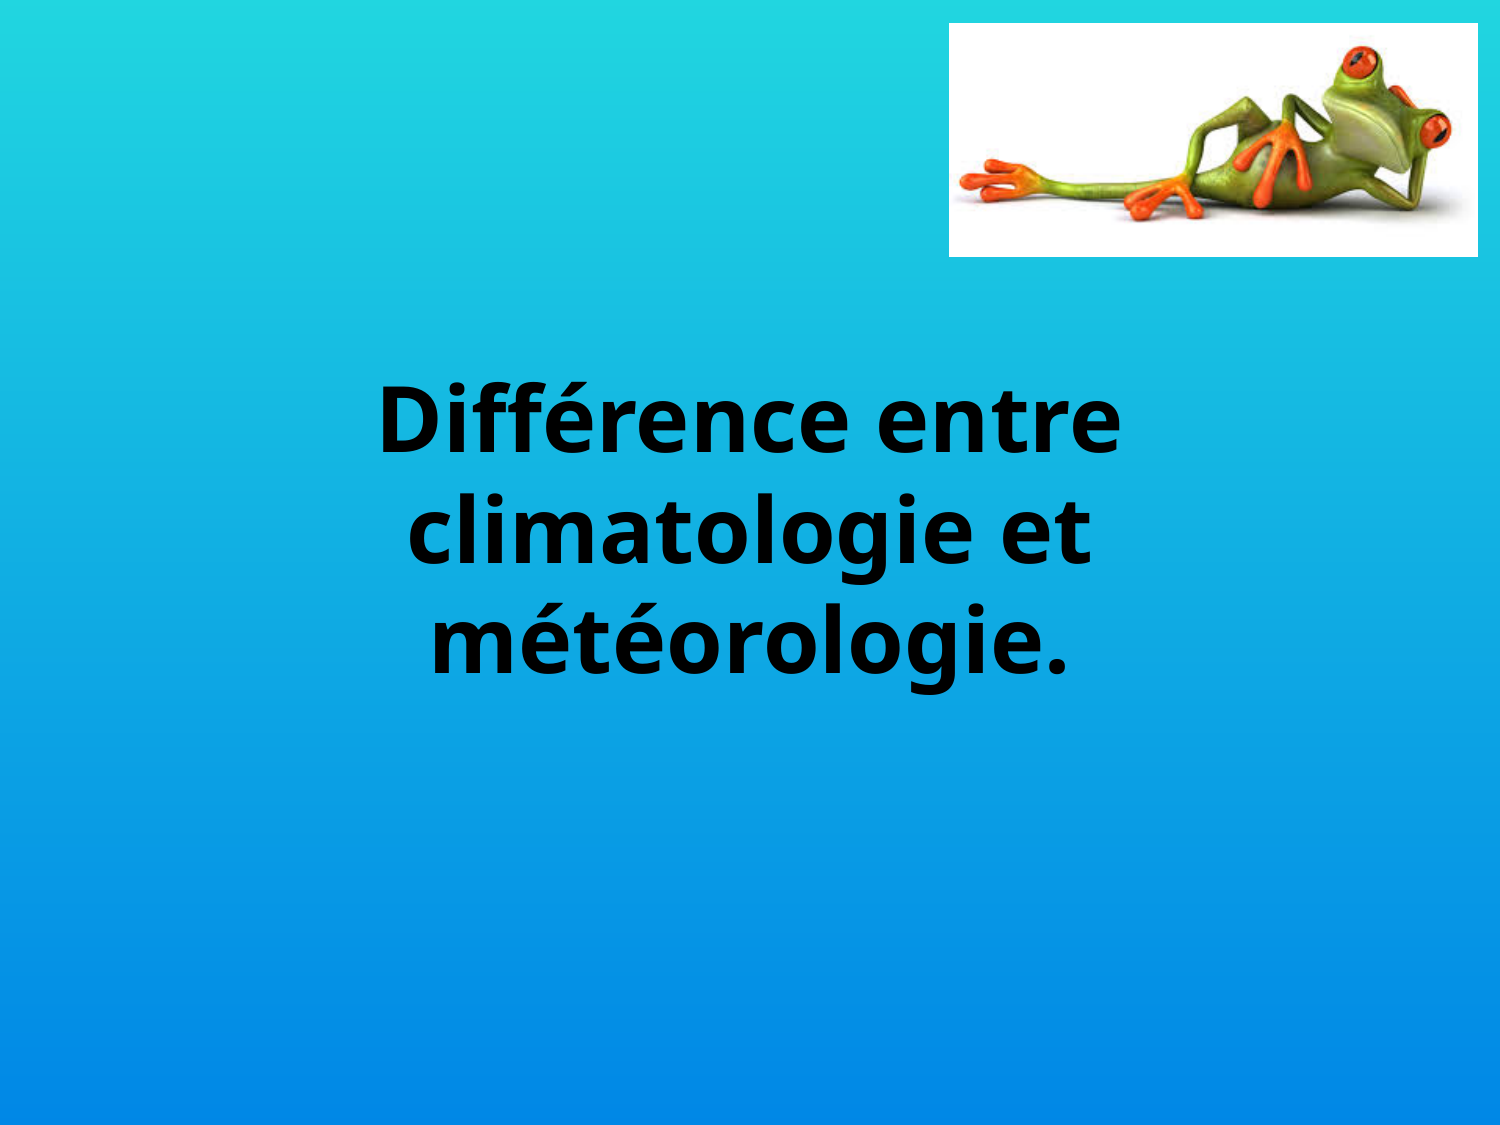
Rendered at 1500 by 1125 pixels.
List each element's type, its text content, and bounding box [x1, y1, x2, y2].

title Différence entre climatologie et météorologie. [112, 349, 1388, 704]
picture [949, 23, 1478, 257]
